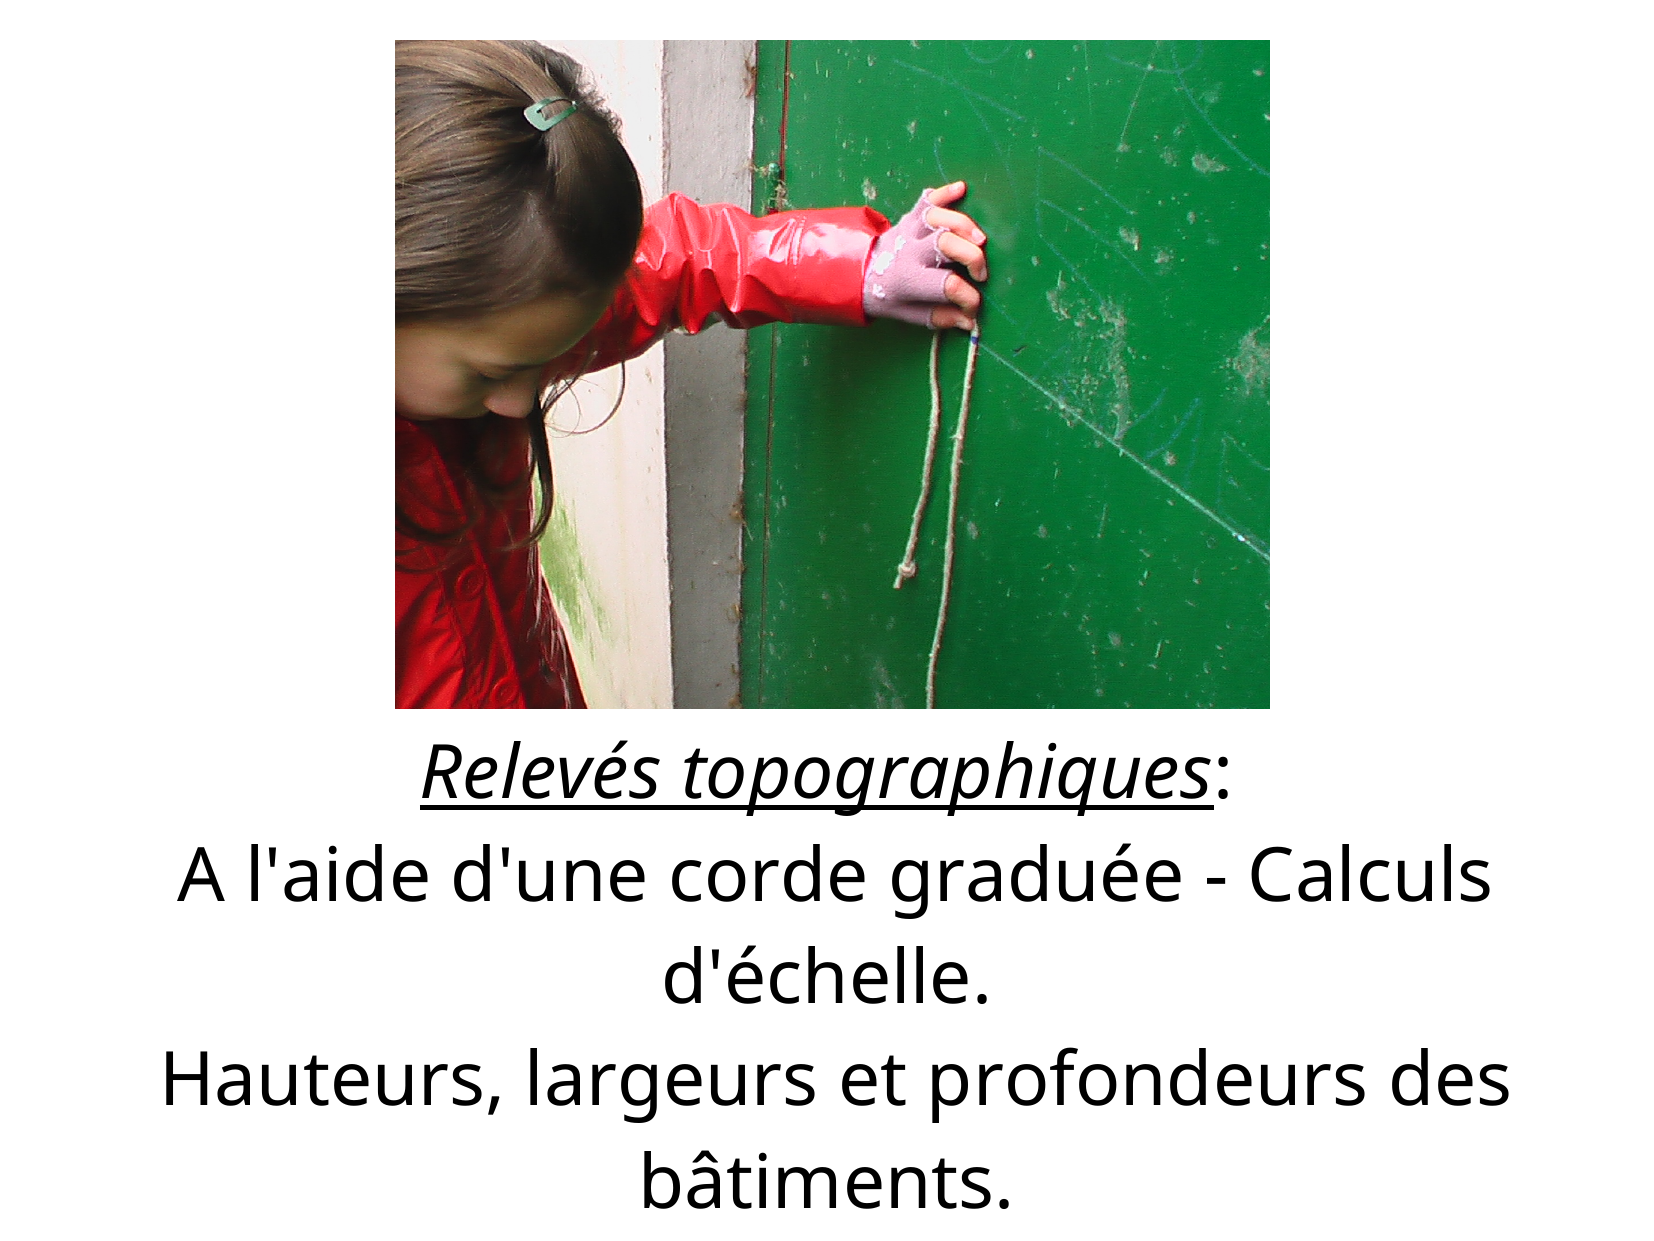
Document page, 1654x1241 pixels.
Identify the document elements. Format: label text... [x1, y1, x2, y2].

picture [395, 40, 1270, 709]
title Relevés topographiques: A l'aide d'une corde graduée - Calculs d'échelle. Hauteurs, largeurs et profondeurs des bâtiments. [82, 713, 1571, 1236]
